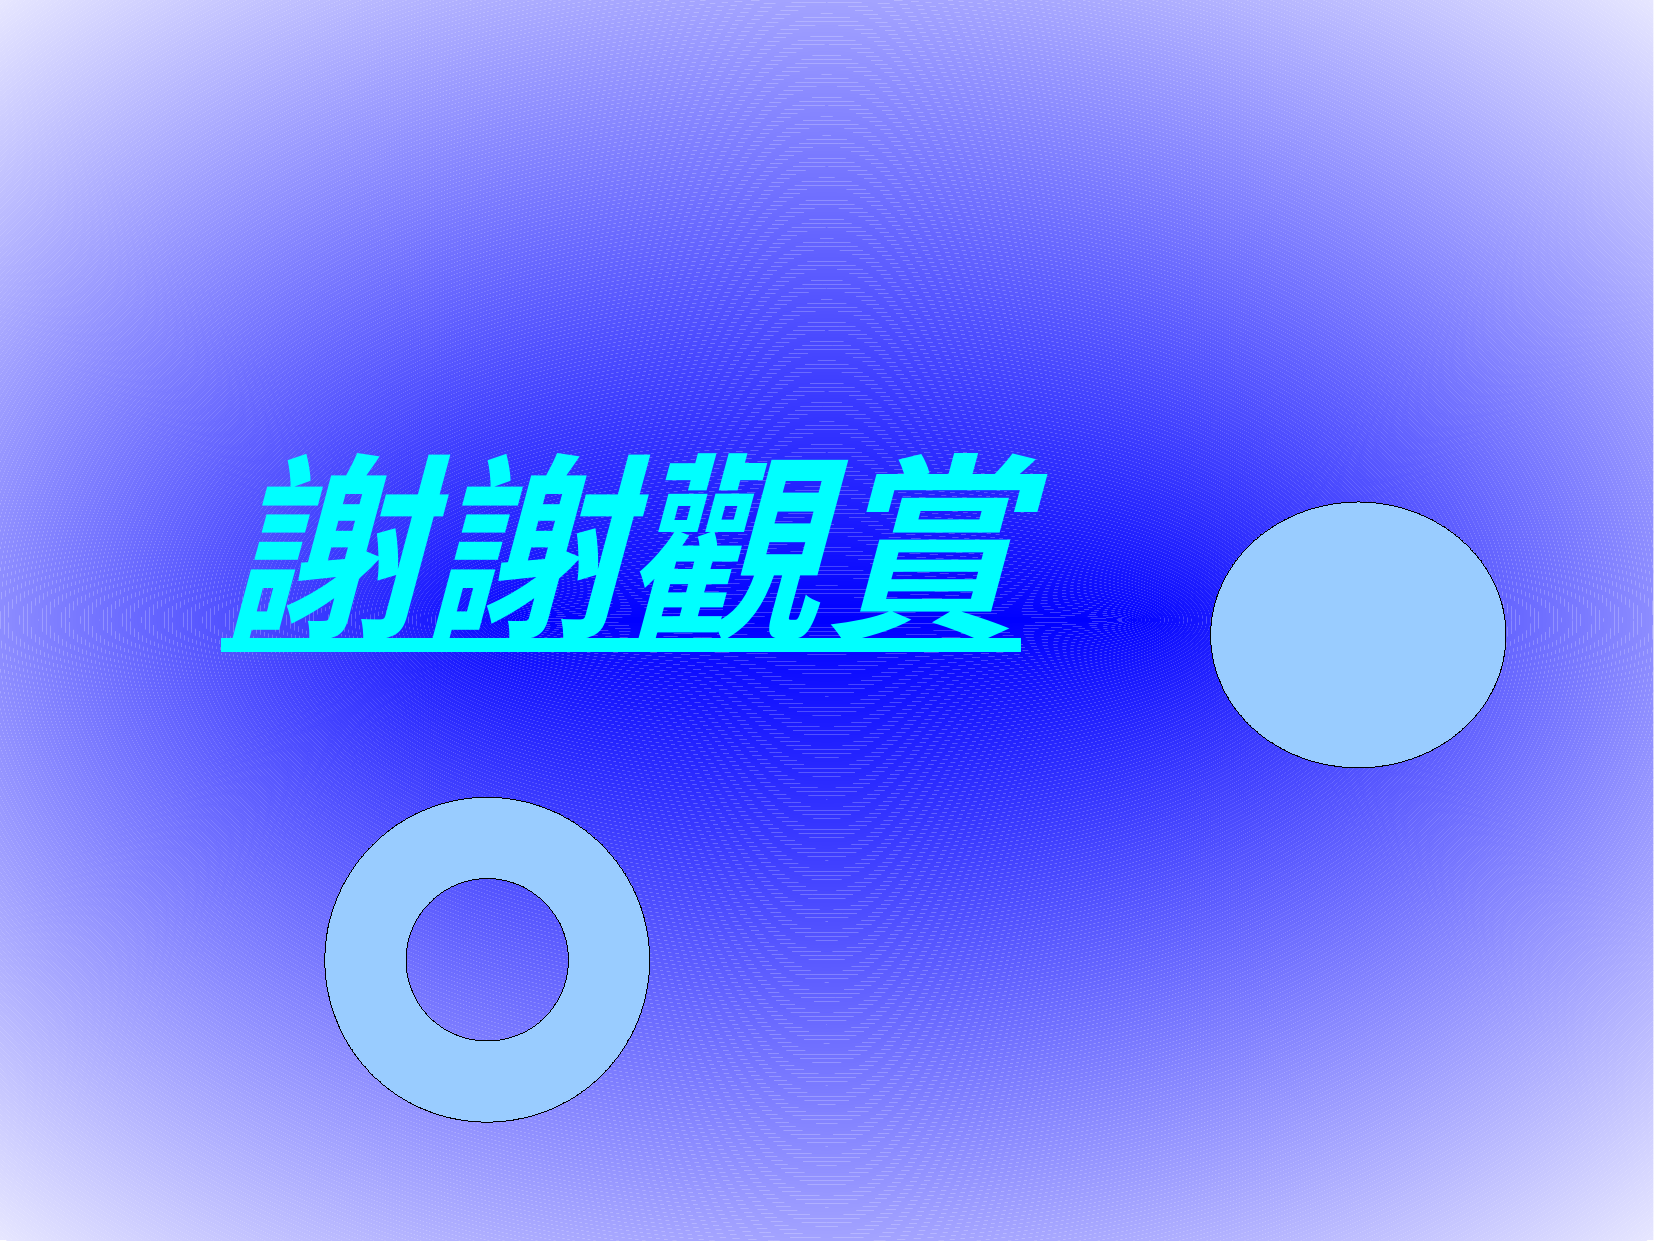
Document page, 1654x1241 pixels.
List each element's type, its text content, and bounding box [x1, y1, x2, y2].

text_box [324, 797, 650, 1123]
text_box [1210, 501, 1506, 768]
text_box 謝謝觀賞 [206, 383, 1388, 639]
